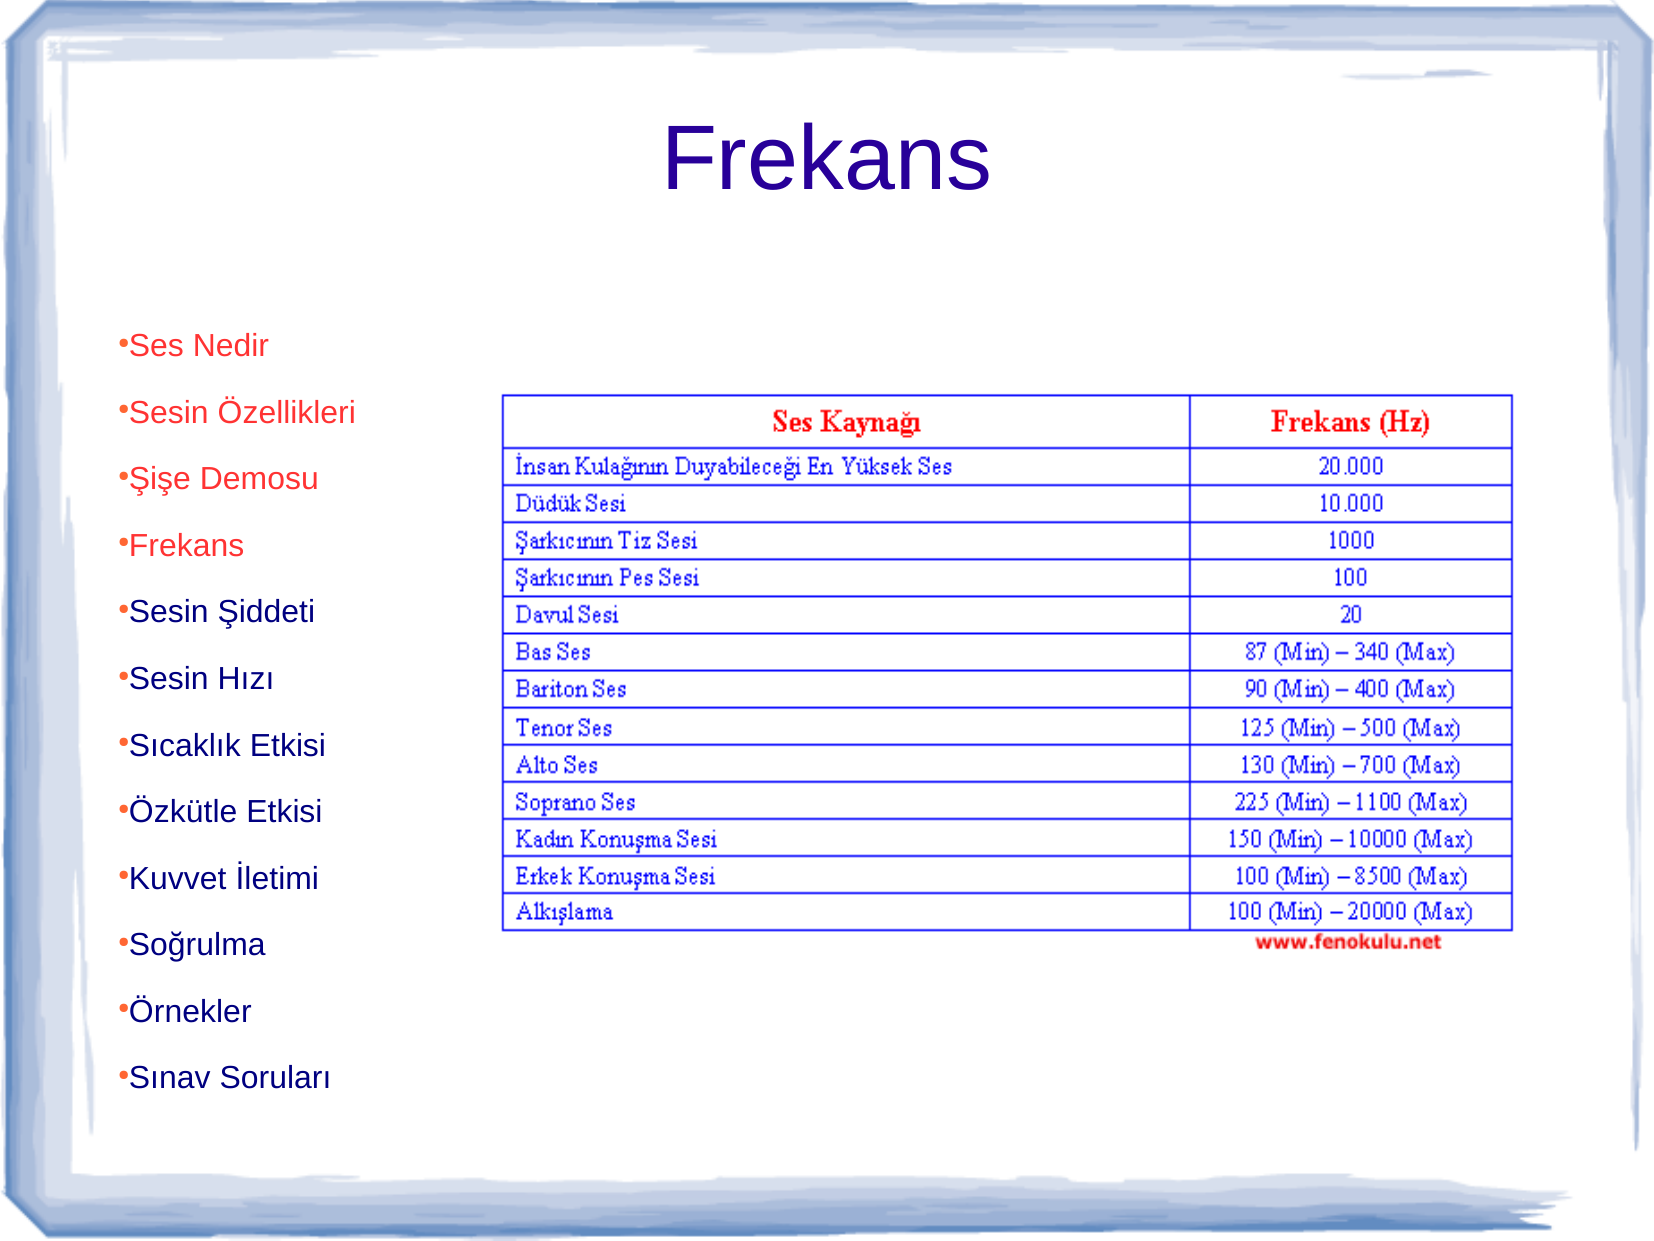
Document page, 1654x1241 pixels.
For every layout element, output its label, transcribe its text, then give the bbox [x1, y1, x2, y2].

picture [497, 389, 1524, 957]
list Ses Nedir Sesin Özellikleri Şişe Demosu Frekans Sesin Şiddeti Sesin Hızı Sıcaklık Etkisi Özkütle Etkisi Kuvvet İletimi Soğrulma Örnekler Sınav Soruları [118, 324, 438, 1097]
title Frekans [82, 49, 1571, 257]
